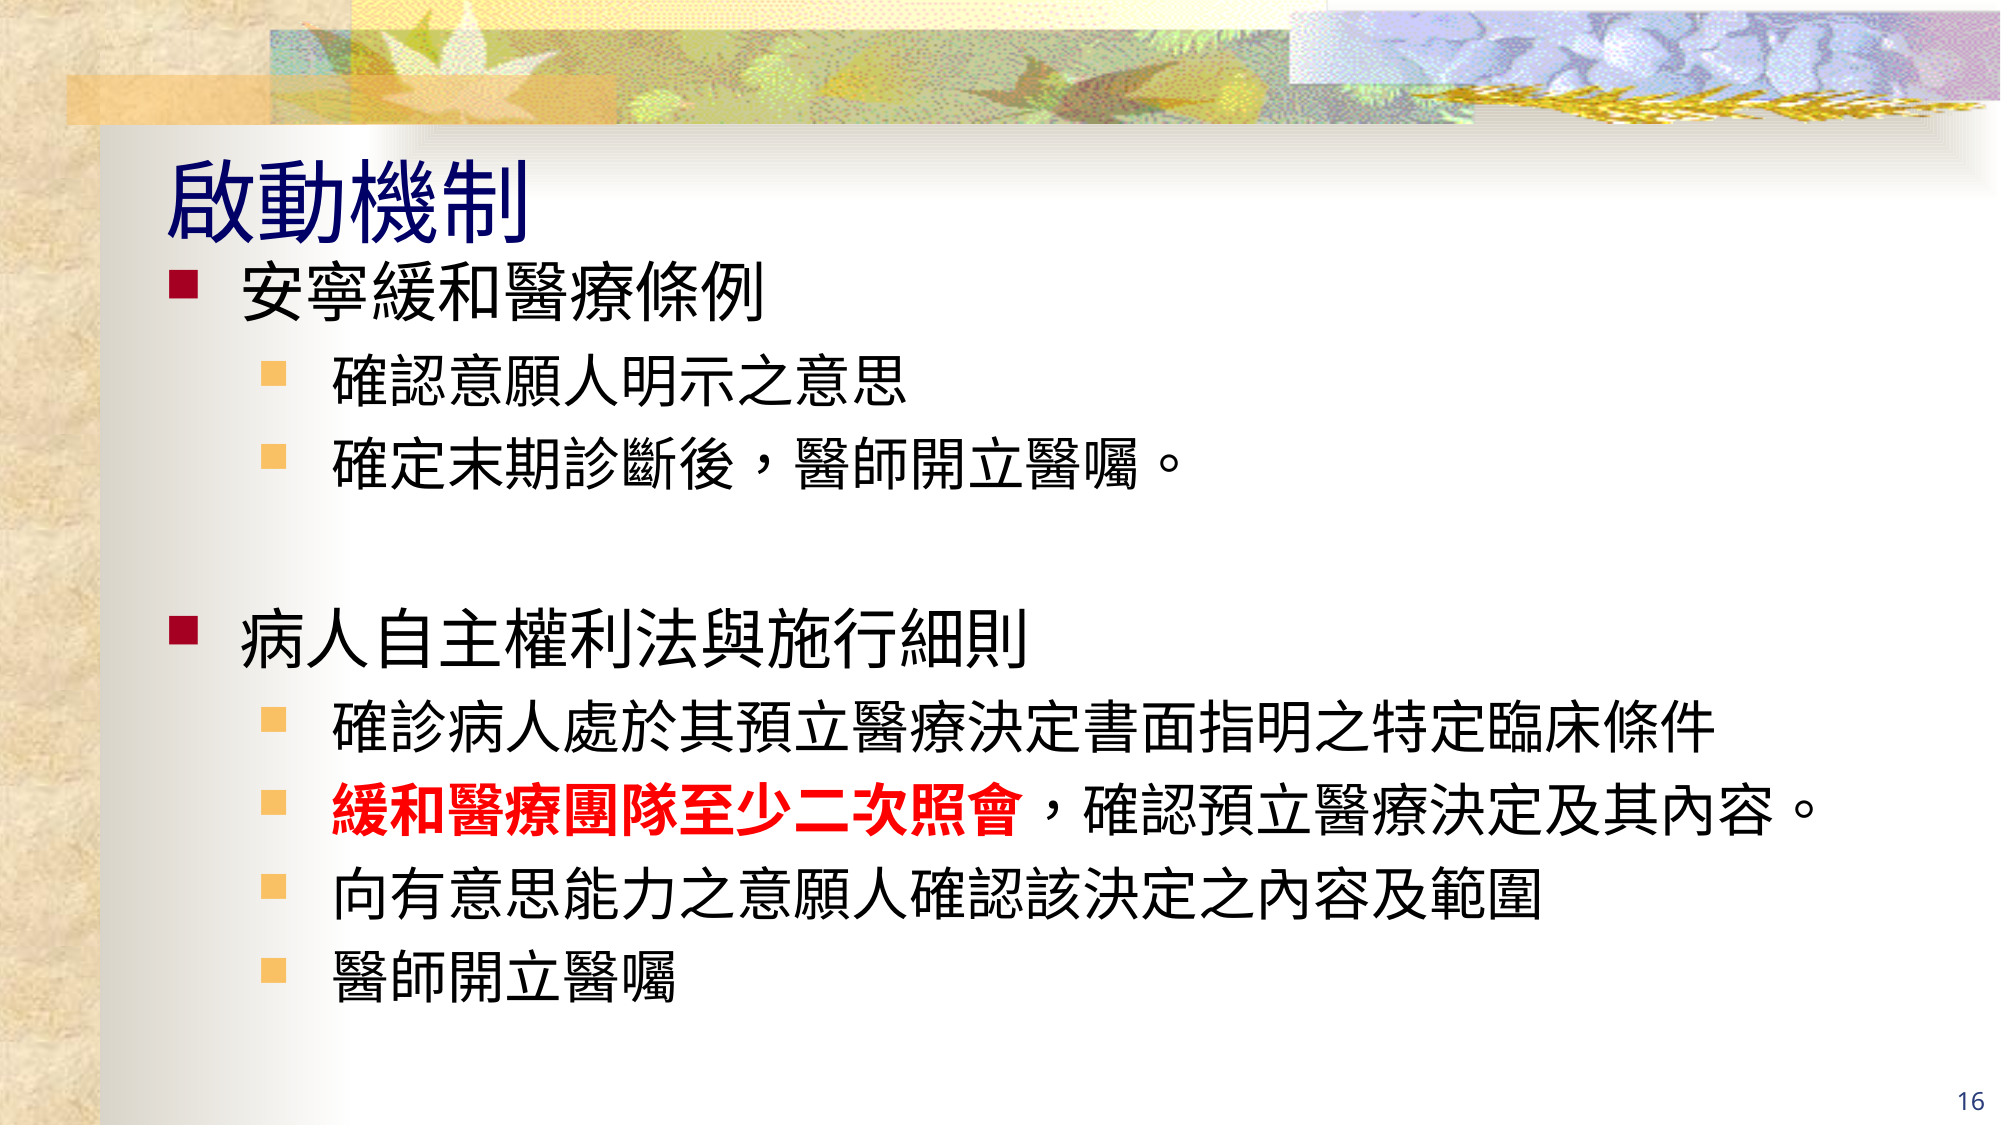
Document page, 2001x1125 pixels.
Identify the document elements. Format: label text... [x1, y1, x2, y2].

text_box <編號> [1799, 1052, 2001, 1125]
title 啟動機制 [150, 137, 1934, 232]
picture [0, 0, 2001, 1125]
list 安寧緩和醫療條例 確認意願人明示之意思 確定末期診斷後，醫師開立醫囑。 病人自主權利法與施行細則 確診病人處於其預立醫療決定書面指明之特定臨床條件 緩和醫療團隊至少二次照會，確認預立醫療決定及其內容。 向有意思能力之意願人確認該決定之內容及範圍 醫師開立醫囑 [150, 243, 1934, 1020]
